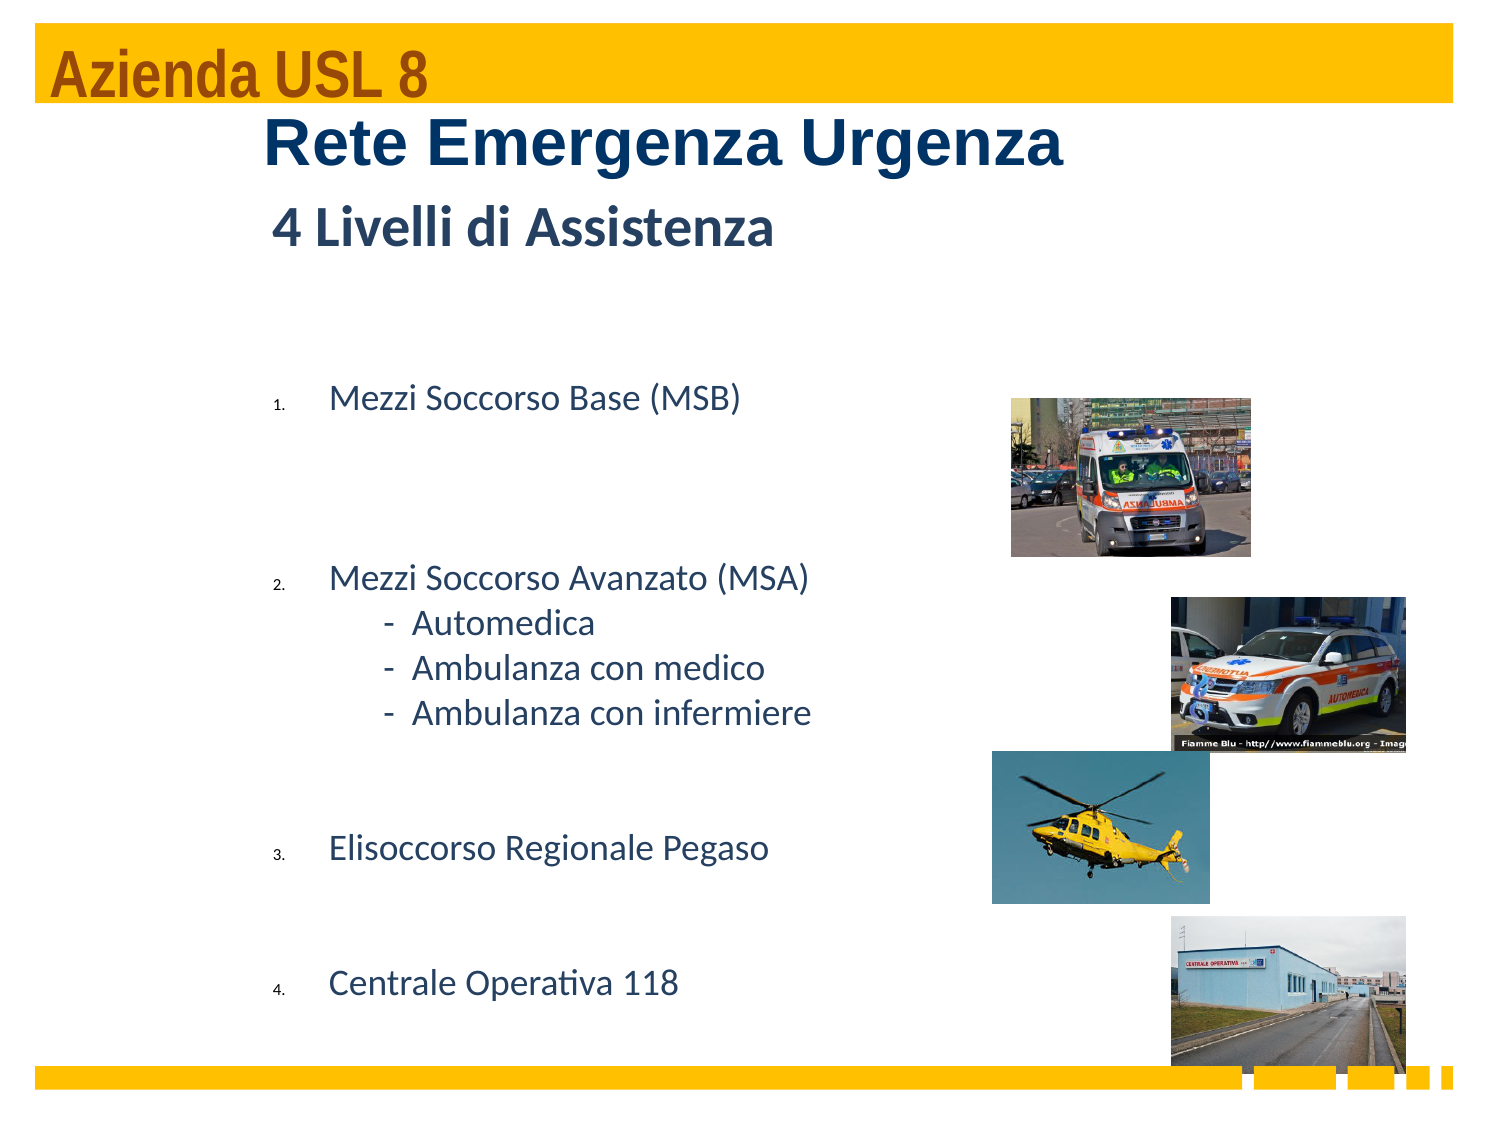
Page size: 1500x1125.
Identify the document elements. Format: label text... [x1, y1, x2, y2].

text_box Azienda USL 8 [205, 67, 217, 91]
text_box 4 Livelli di Assistenza Mezzi Soccorso Base (MSB) Mezzi Soccorso Avanzato (MSA) - Automedica - Ambulanza con medico - Ambulanza con infermiere Elisoccorso Regionale Pegaso Centrale Operativa 118 [257, 279, 1251, 1011]
text_box [1253, 1066, 1336, 1090]
text_box [1441, 1066, 1453, 1090]
picture [1011, 398, 1251, 557]
text_box [1406, 1066, 1430, 1090]
text_box Rete Emergenza Urgenza [249, 98, 1459, 279]
text_box [35, 1066, 1243, 1090]
picture [992, 597, 1406, 904]
text_box [35, 98, 1454, 104]
picture [1171, 916, 1406, 1074]
text_box Azienda USL 8 [35, 23, 1489, 98]
text_box [1347, 1066, 1395, 1090]
